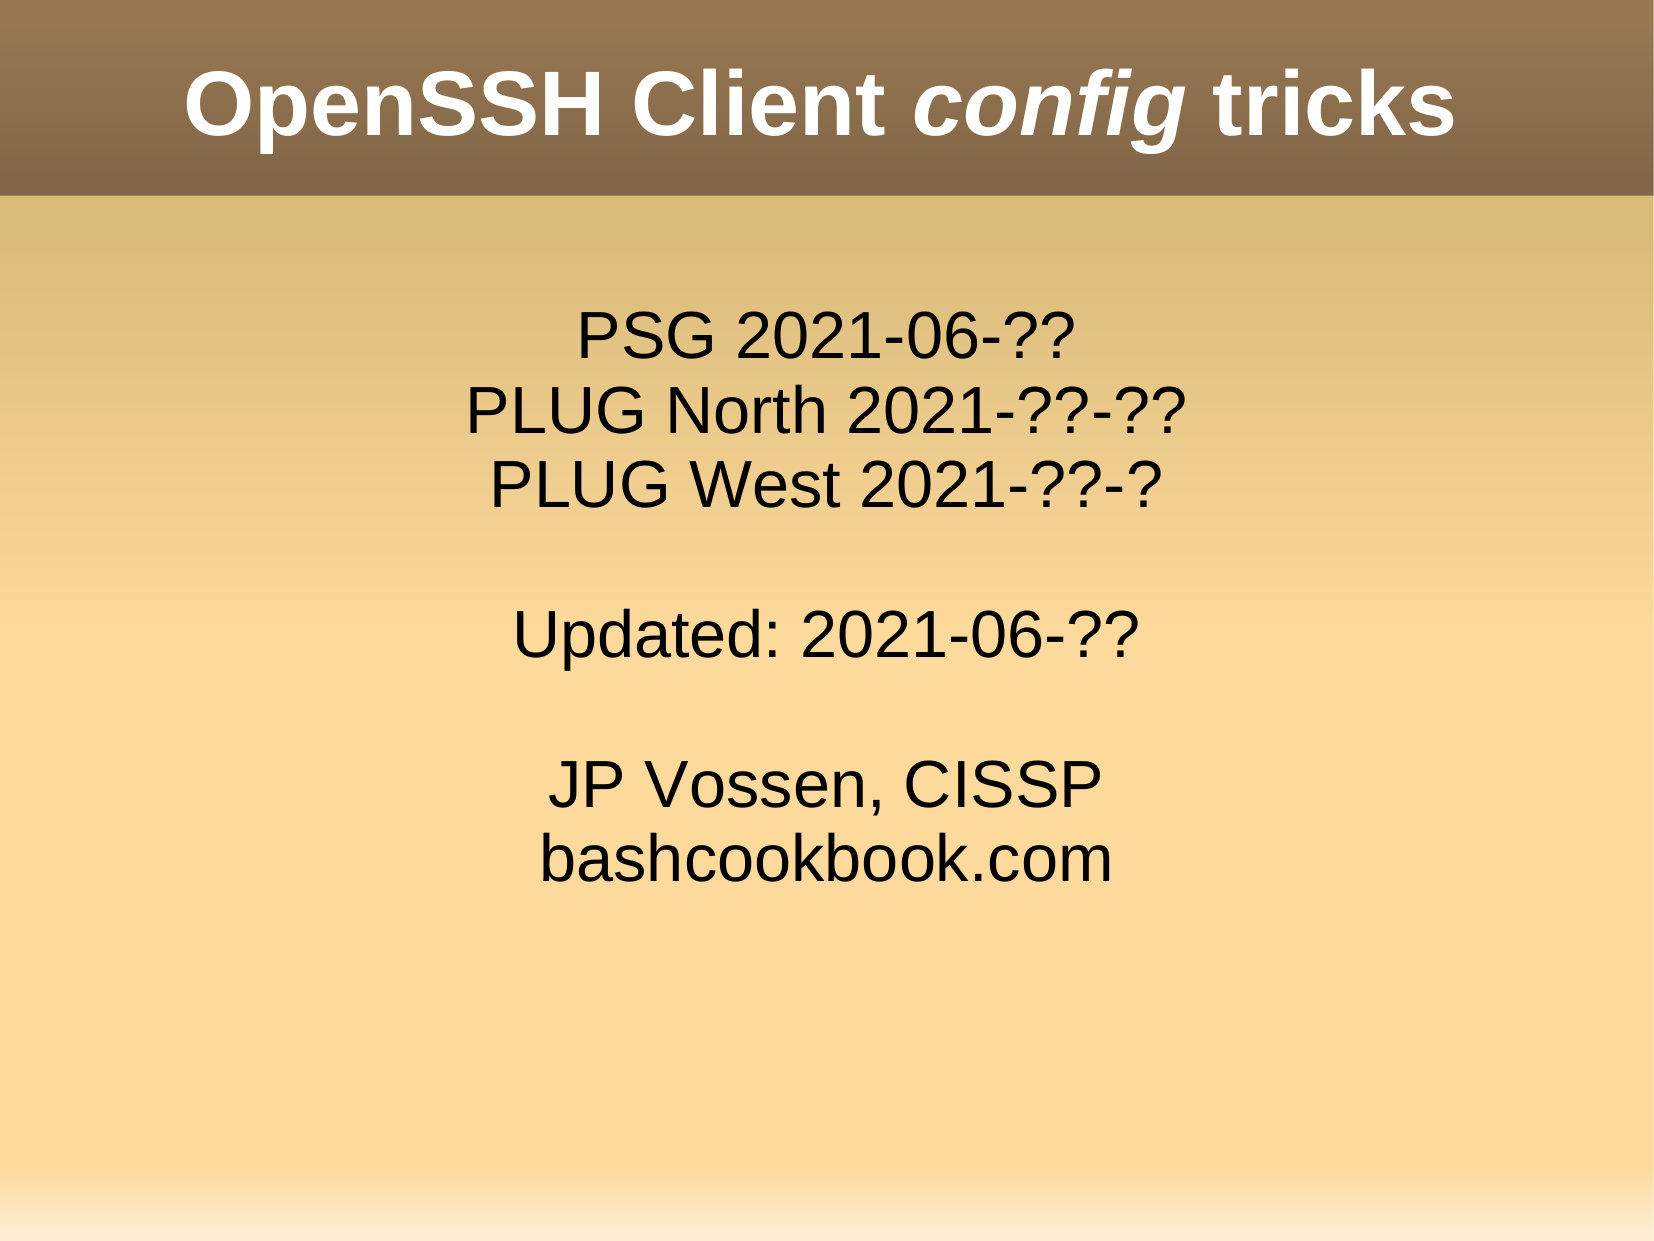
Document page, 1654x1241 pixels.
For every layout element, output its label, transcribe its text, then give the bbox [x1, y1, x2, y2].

title OpenSSH Client config tricks [76, 1, 1565, 207]
picture [0, 0, 1654, 1241]
subtitle PSG 2021-06-?? PLUG North 2021-??-?? PLUG West 2021-??-? Updated: 2021-06-?? JP Vossen, CISSP bashcookbook.com [82, 290, 1571, 1109]
